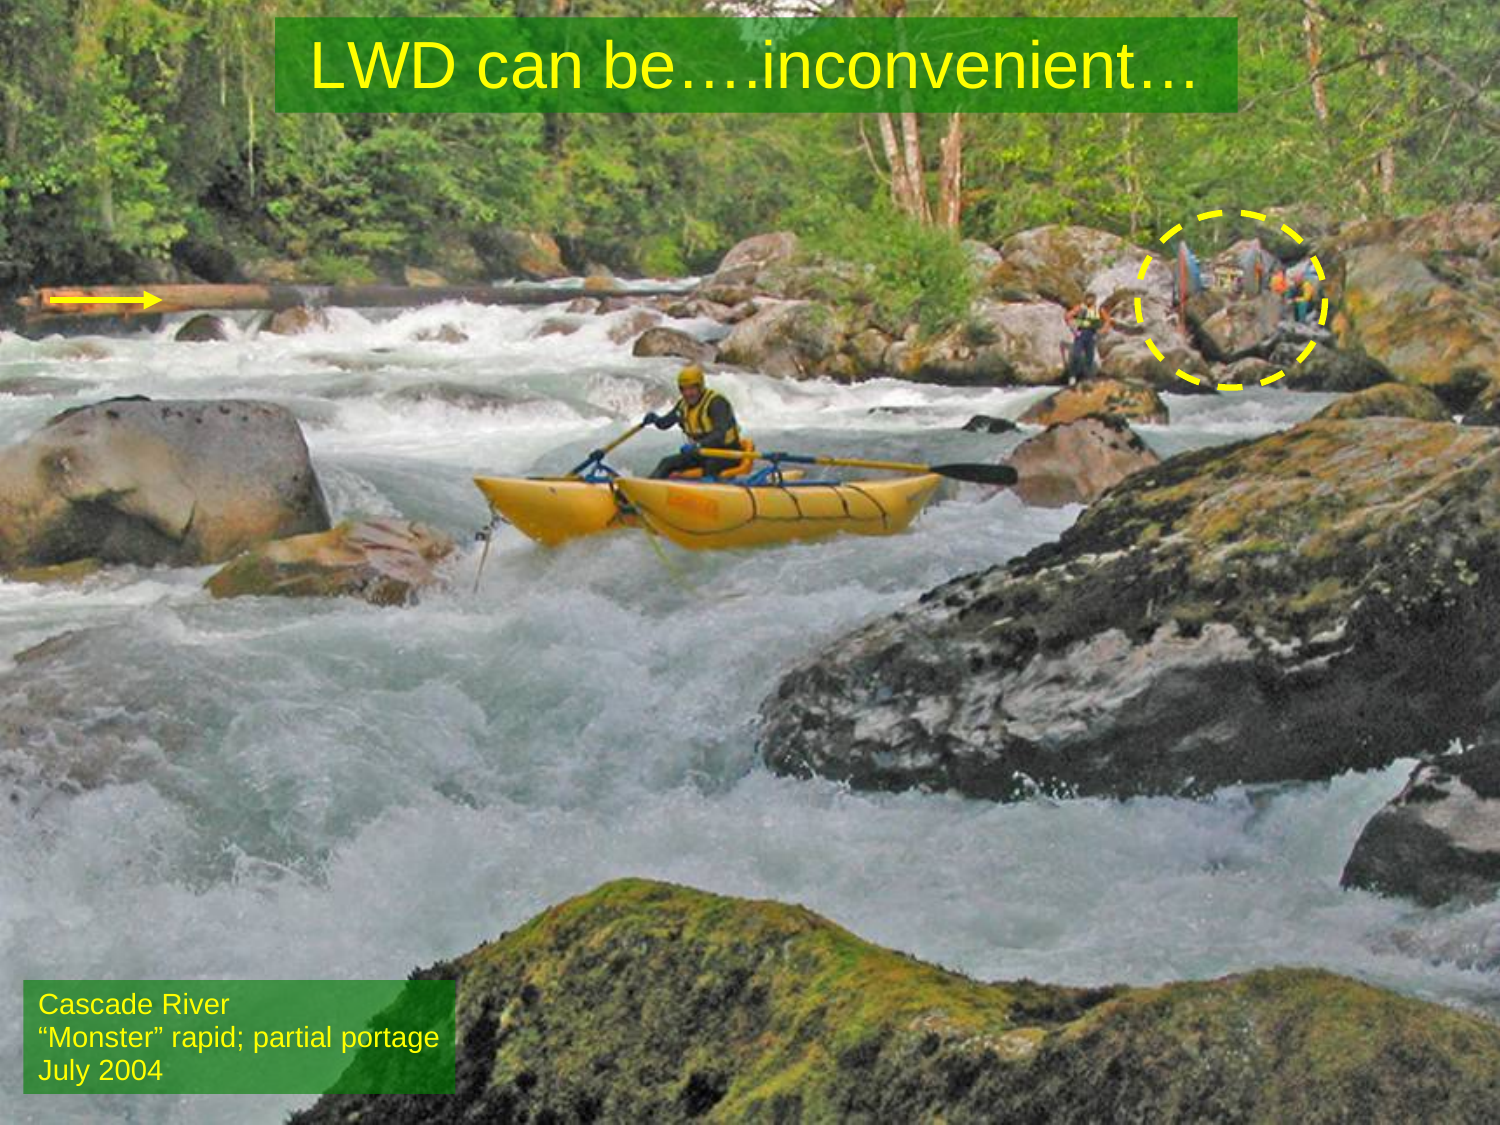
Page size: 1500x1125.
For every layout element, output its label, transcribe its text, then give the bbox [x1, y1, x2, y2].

text_box Cascade River “Monster” rapid; partial portage July 2004 [23, 980, 456, 1094]
text_box LWD can be….inconvenient… [275, 17, 1238, 113]
picture [0, 0, 1500, 1125]
